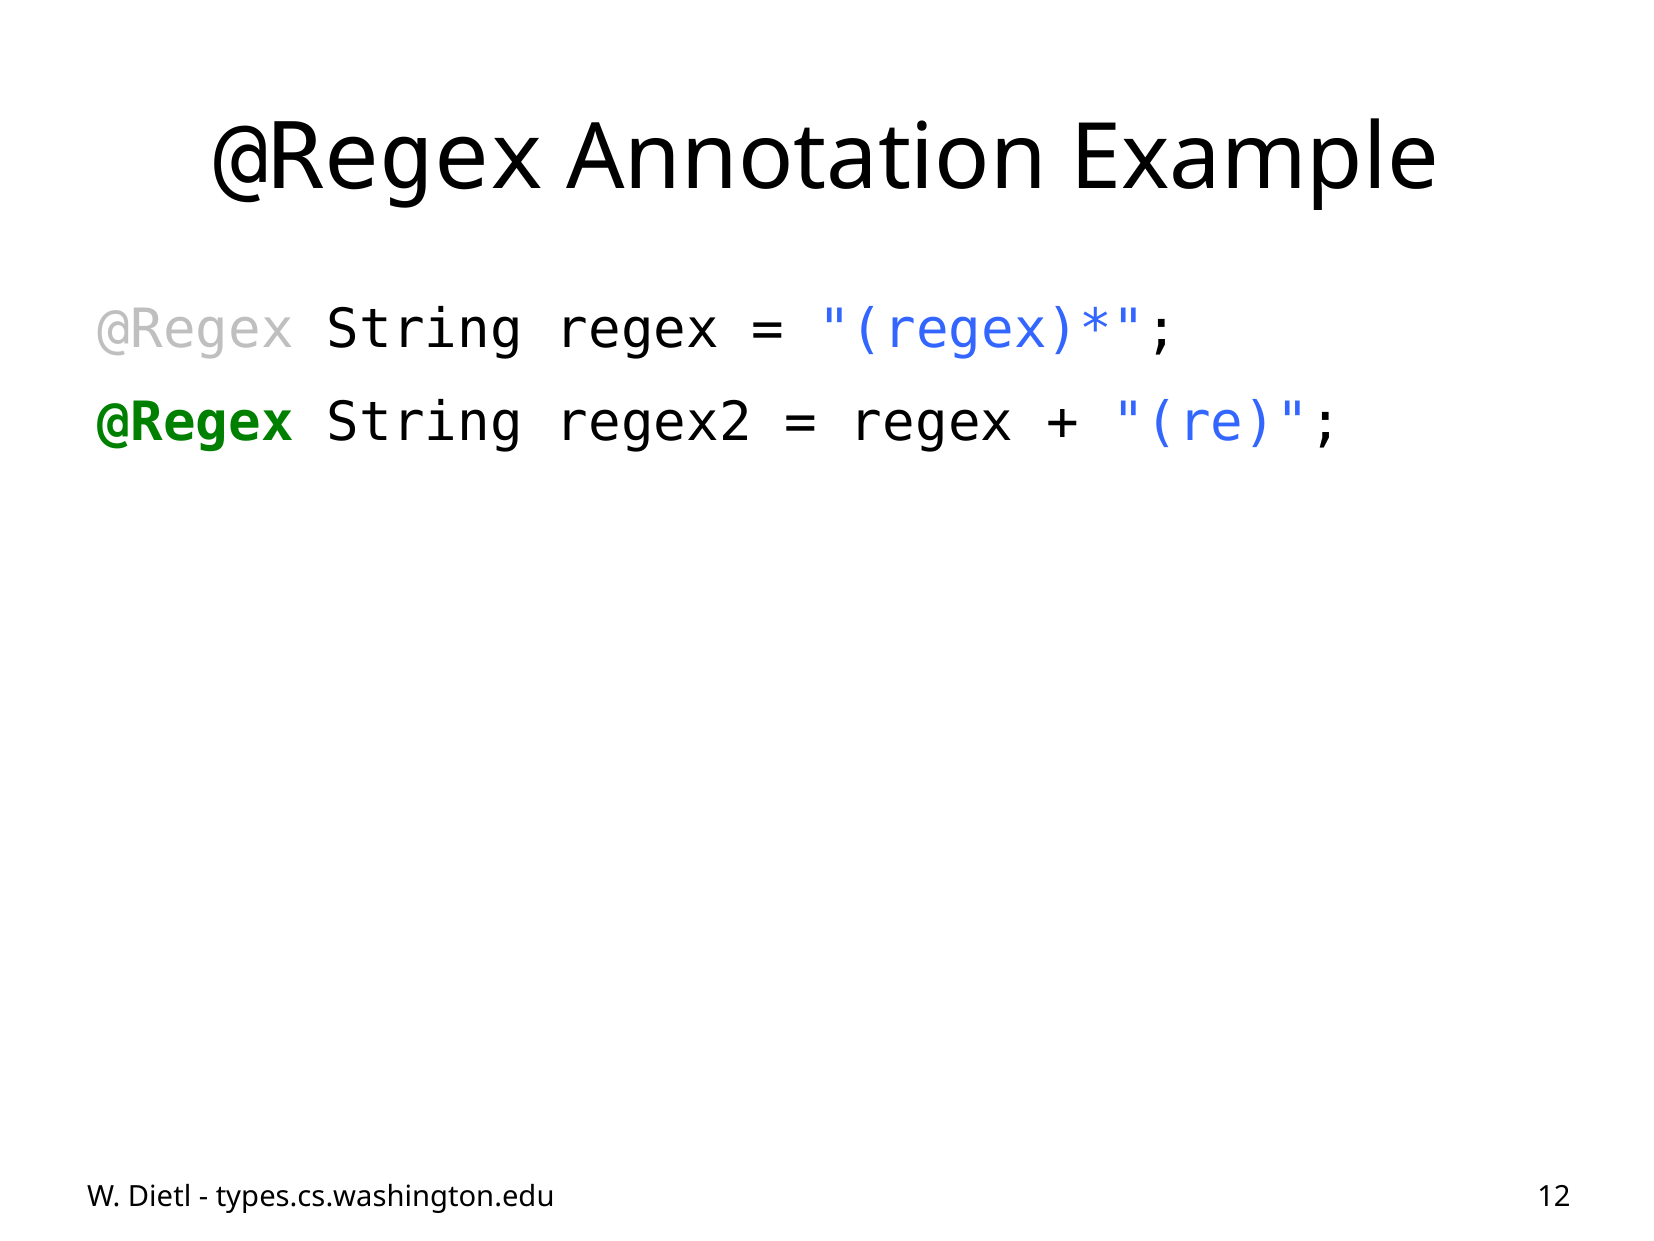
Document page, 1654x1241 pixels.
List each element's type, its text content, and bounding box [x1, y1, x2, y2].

title @Regex Annotation Example [82, 49, 1571, 257]
list @Regex String regex = "(regex)*"; @Regex String regex2 = regex + "(re)"; [82, 290, 1571, 1109]
